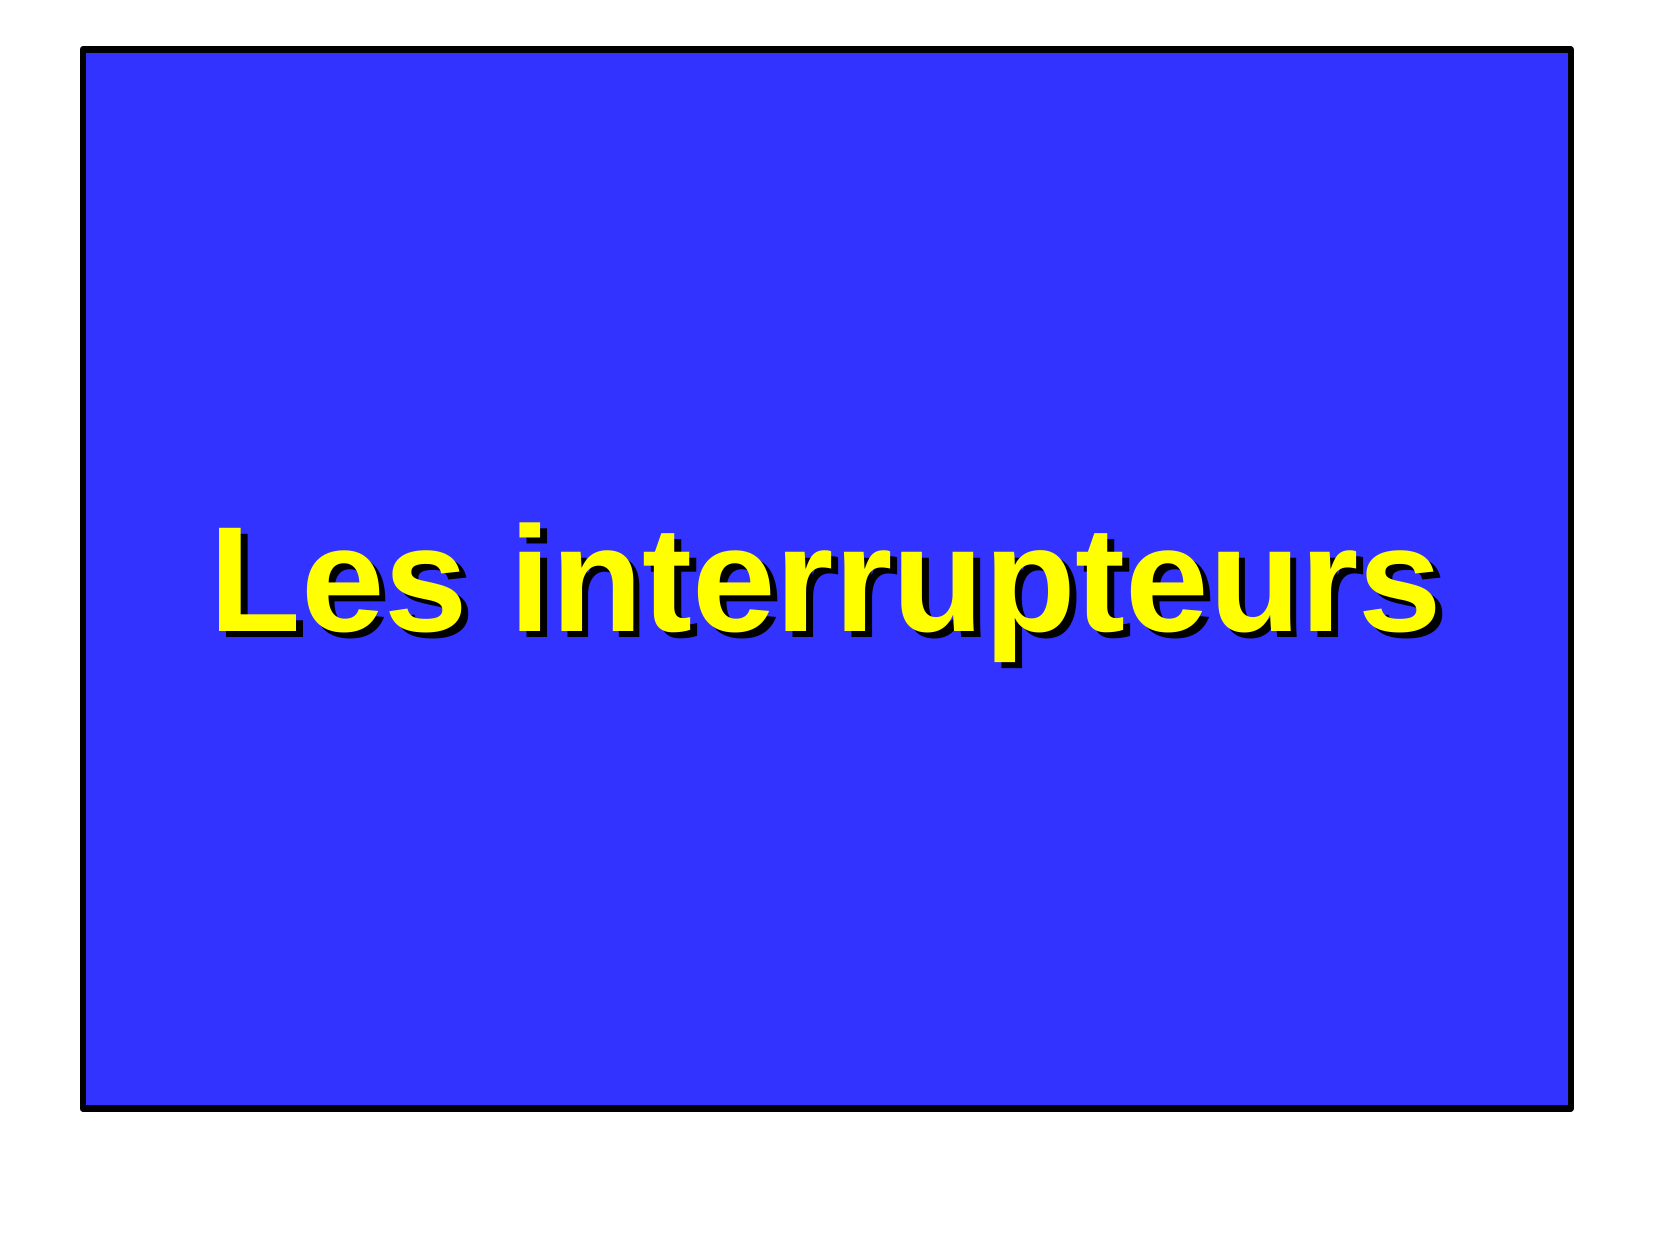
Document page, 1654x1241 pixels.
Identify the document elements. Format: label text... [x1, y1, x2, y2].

subtitle Les interrupteurs [82, 49, 1571, 1109]
